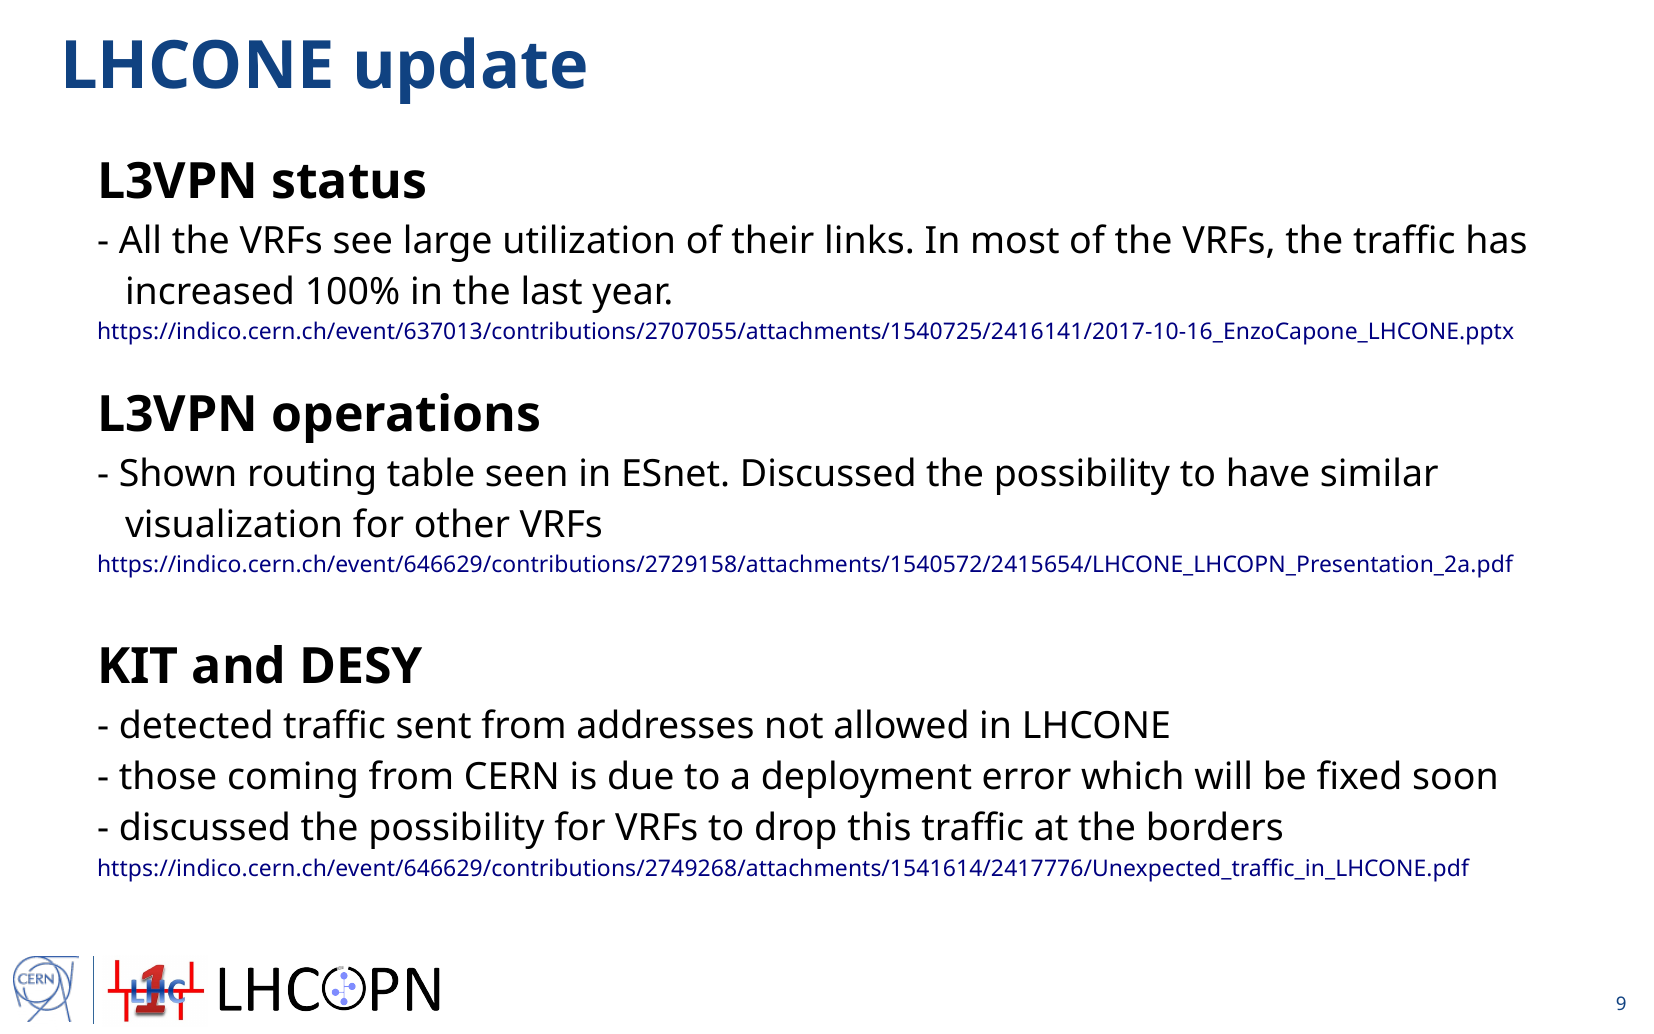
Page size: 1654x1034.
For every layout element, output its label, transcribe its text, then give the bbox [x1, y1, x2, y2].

picture [13, 956, 79, 1032]
text_box L3VPN status - All the VRFs see large utilization of their links. In most of the VRFs, the traffic has increased 100% in the last year. https://indico.cern.ch/event/637013/contributions/2707055/attachments/1540725/2416141/2017-10-16_EnzoCapone_LHCONE.pptx L3VPN operations - Shown routing table seen in ESnet. Discussed the possibility to have similar visualization for other VRFs https://indico.cern.ch/event/646629/contributions/2729158/attachments/1540572/2415654/LHCONE_LHCOPN_Presentation_2a.pdf KIT and DESY - detected traffic sent from addresses not allowed in LHCONE - those coming from CERN is due to a deployment error which will be fixed soon - discussed the possibility for VRFs to drop this traffic at the borders https://indico.cern.ch/event/646629/contributions/2749268/attachments/1541614/2417776/Unexpected_traffic_in_LHCONE.pdf [82, 137, 1638, 1032]
title LHCONE update [60, 0, 1528, 138]
